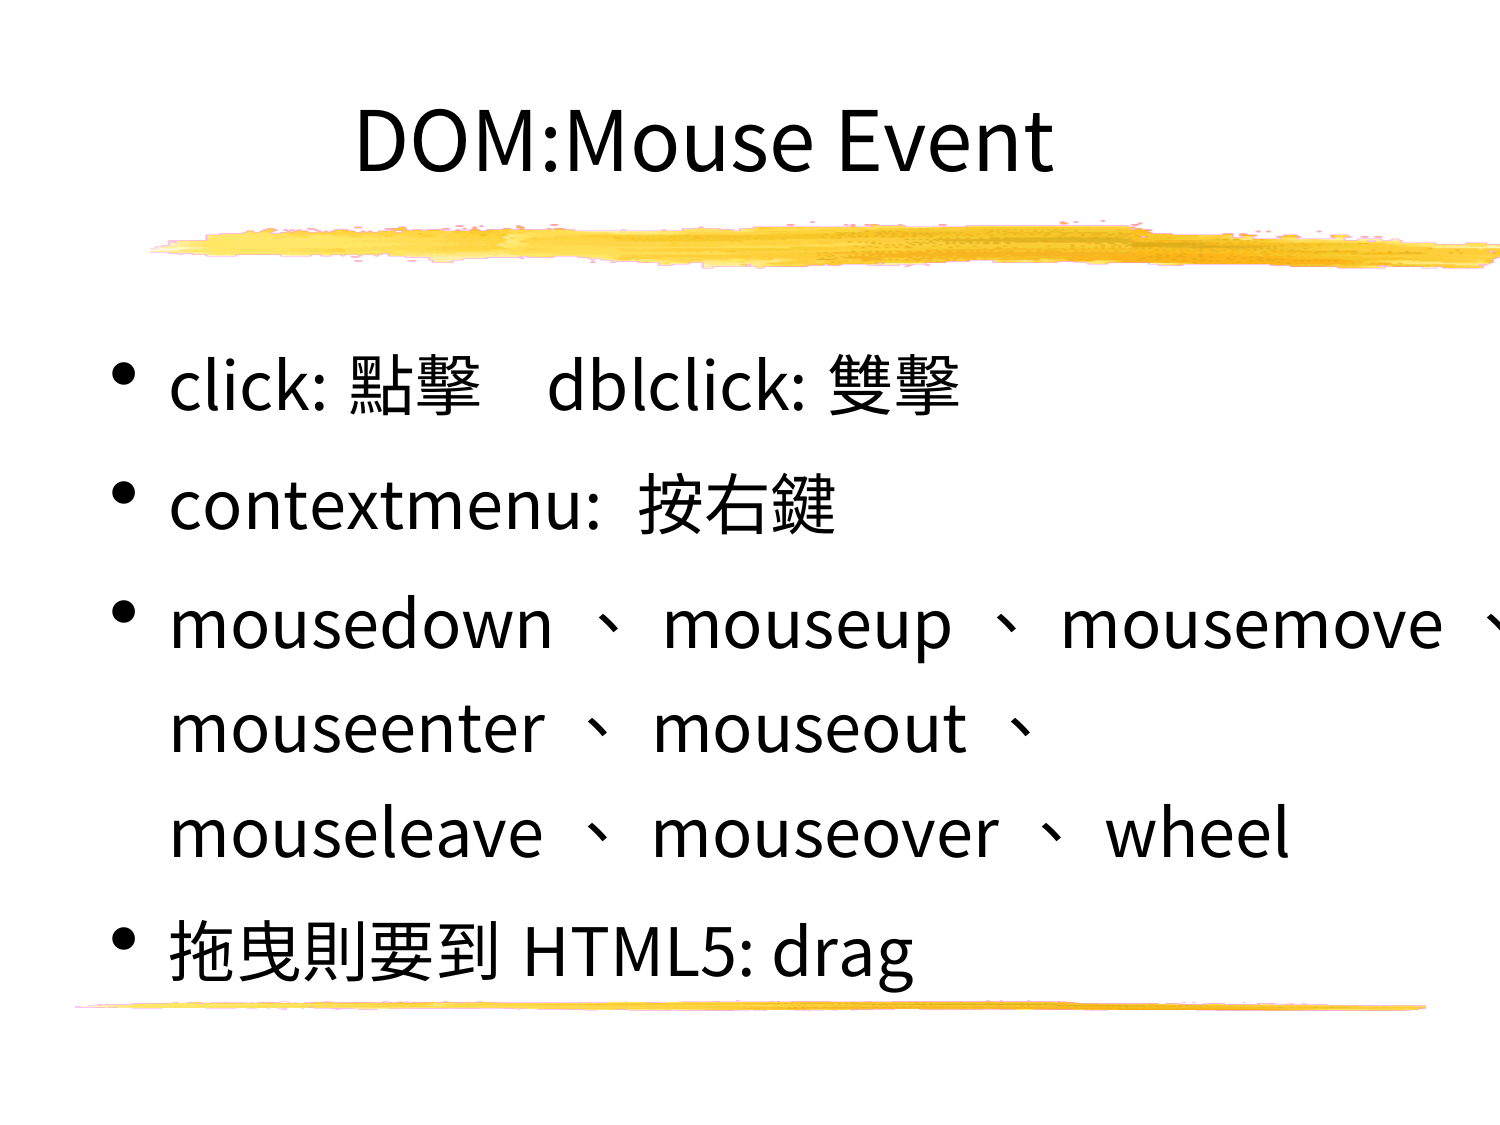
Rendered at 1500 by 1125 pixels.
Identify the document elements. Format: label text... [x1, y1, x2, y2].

list click:點擊 dblclick:雙擊 contextmenu: 按右鍵 mousedown、mouseup、mousemove、mouseenter、mouseout、 mouseleave、mouseover、wheel 拖曳則要到HTML5: drag [112, 324, 1451, 1003]
picture [75, 999, 1426, 1013]
picture [150, 215, 1500, 279]
title DOM:Mouse Event [66, 35, 1342, 225]
